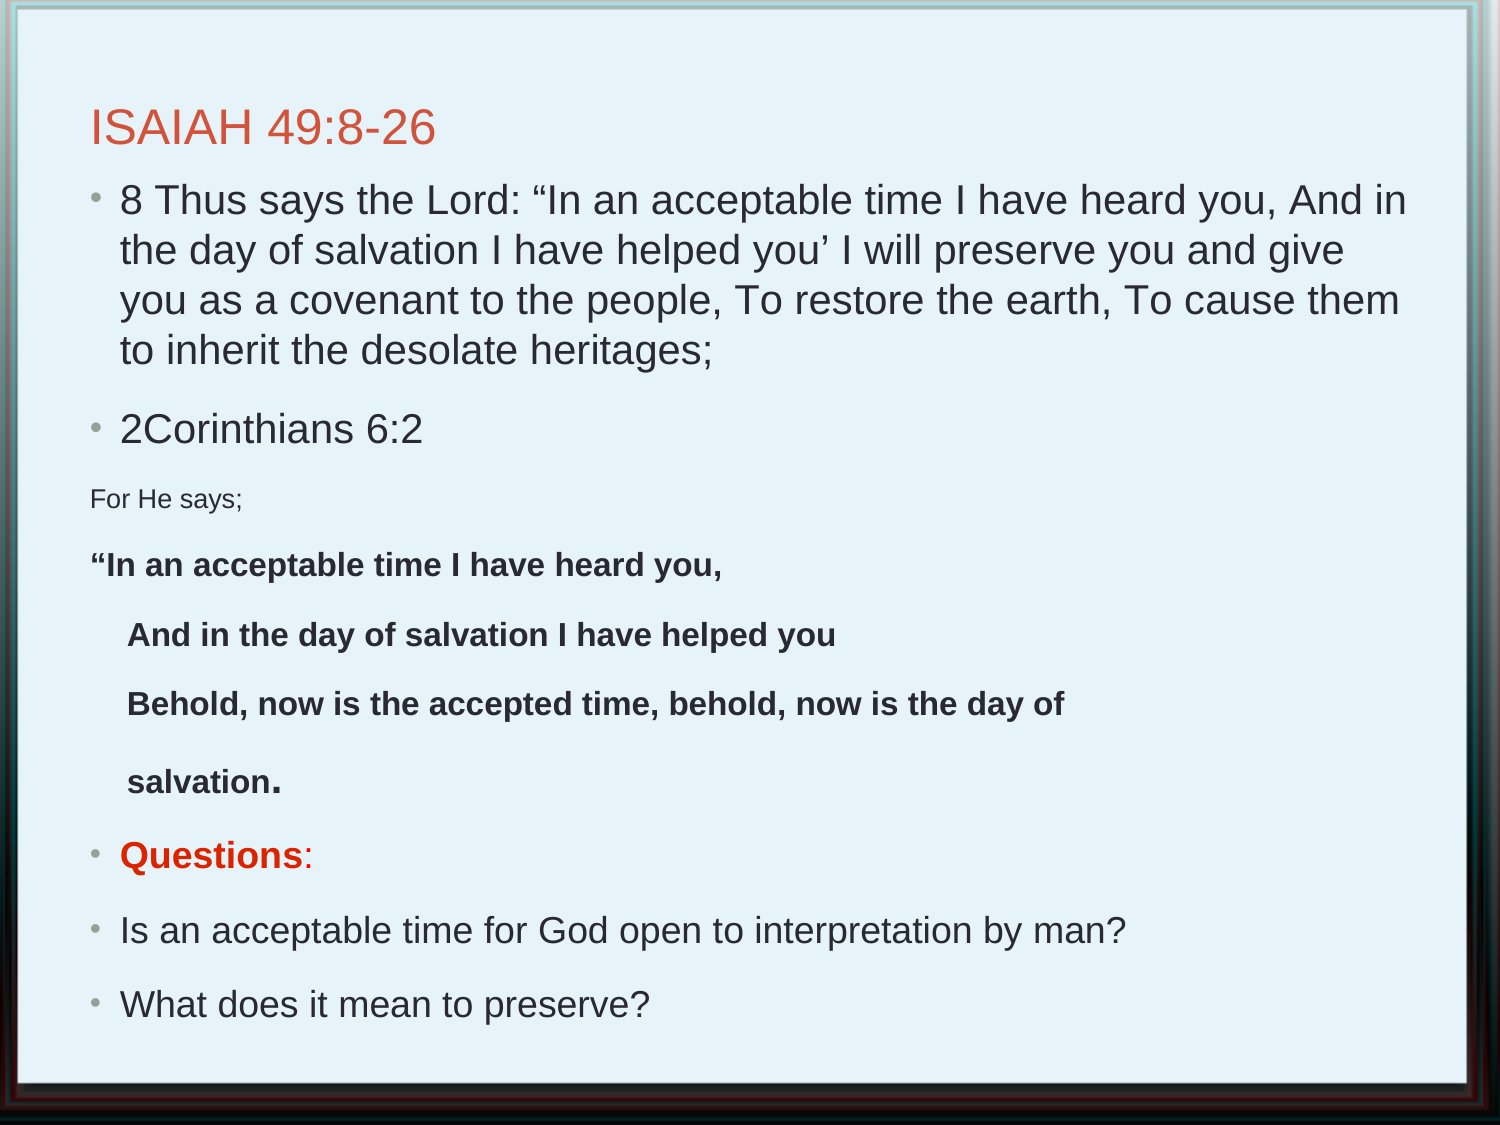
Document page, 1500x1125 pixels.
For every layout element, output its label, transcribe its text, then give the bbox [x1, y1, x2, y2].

title ISAIAH 49:8-26 [75, 87, 1425, 164]
list 8 Thus says the Lord: “In an acceptable time I have heard you, And in the day of salvation I have helped you’ I will preserve you and give you as a covenant to the people, To restore the earth, To cause them to inherit the desolate heritages; 2Corinthians 6:2 For He says; “In an acceptable time I have heard you, And in the day of salvation I have helped you Behold, now is the accepted time, behold, now is the day of salvation. Questions: Is an acceptable time for God open to interpretation by man? What does it mean to preserve? [75, 164, 1425, 965]
picture [0, 0, 1500, 1125]
